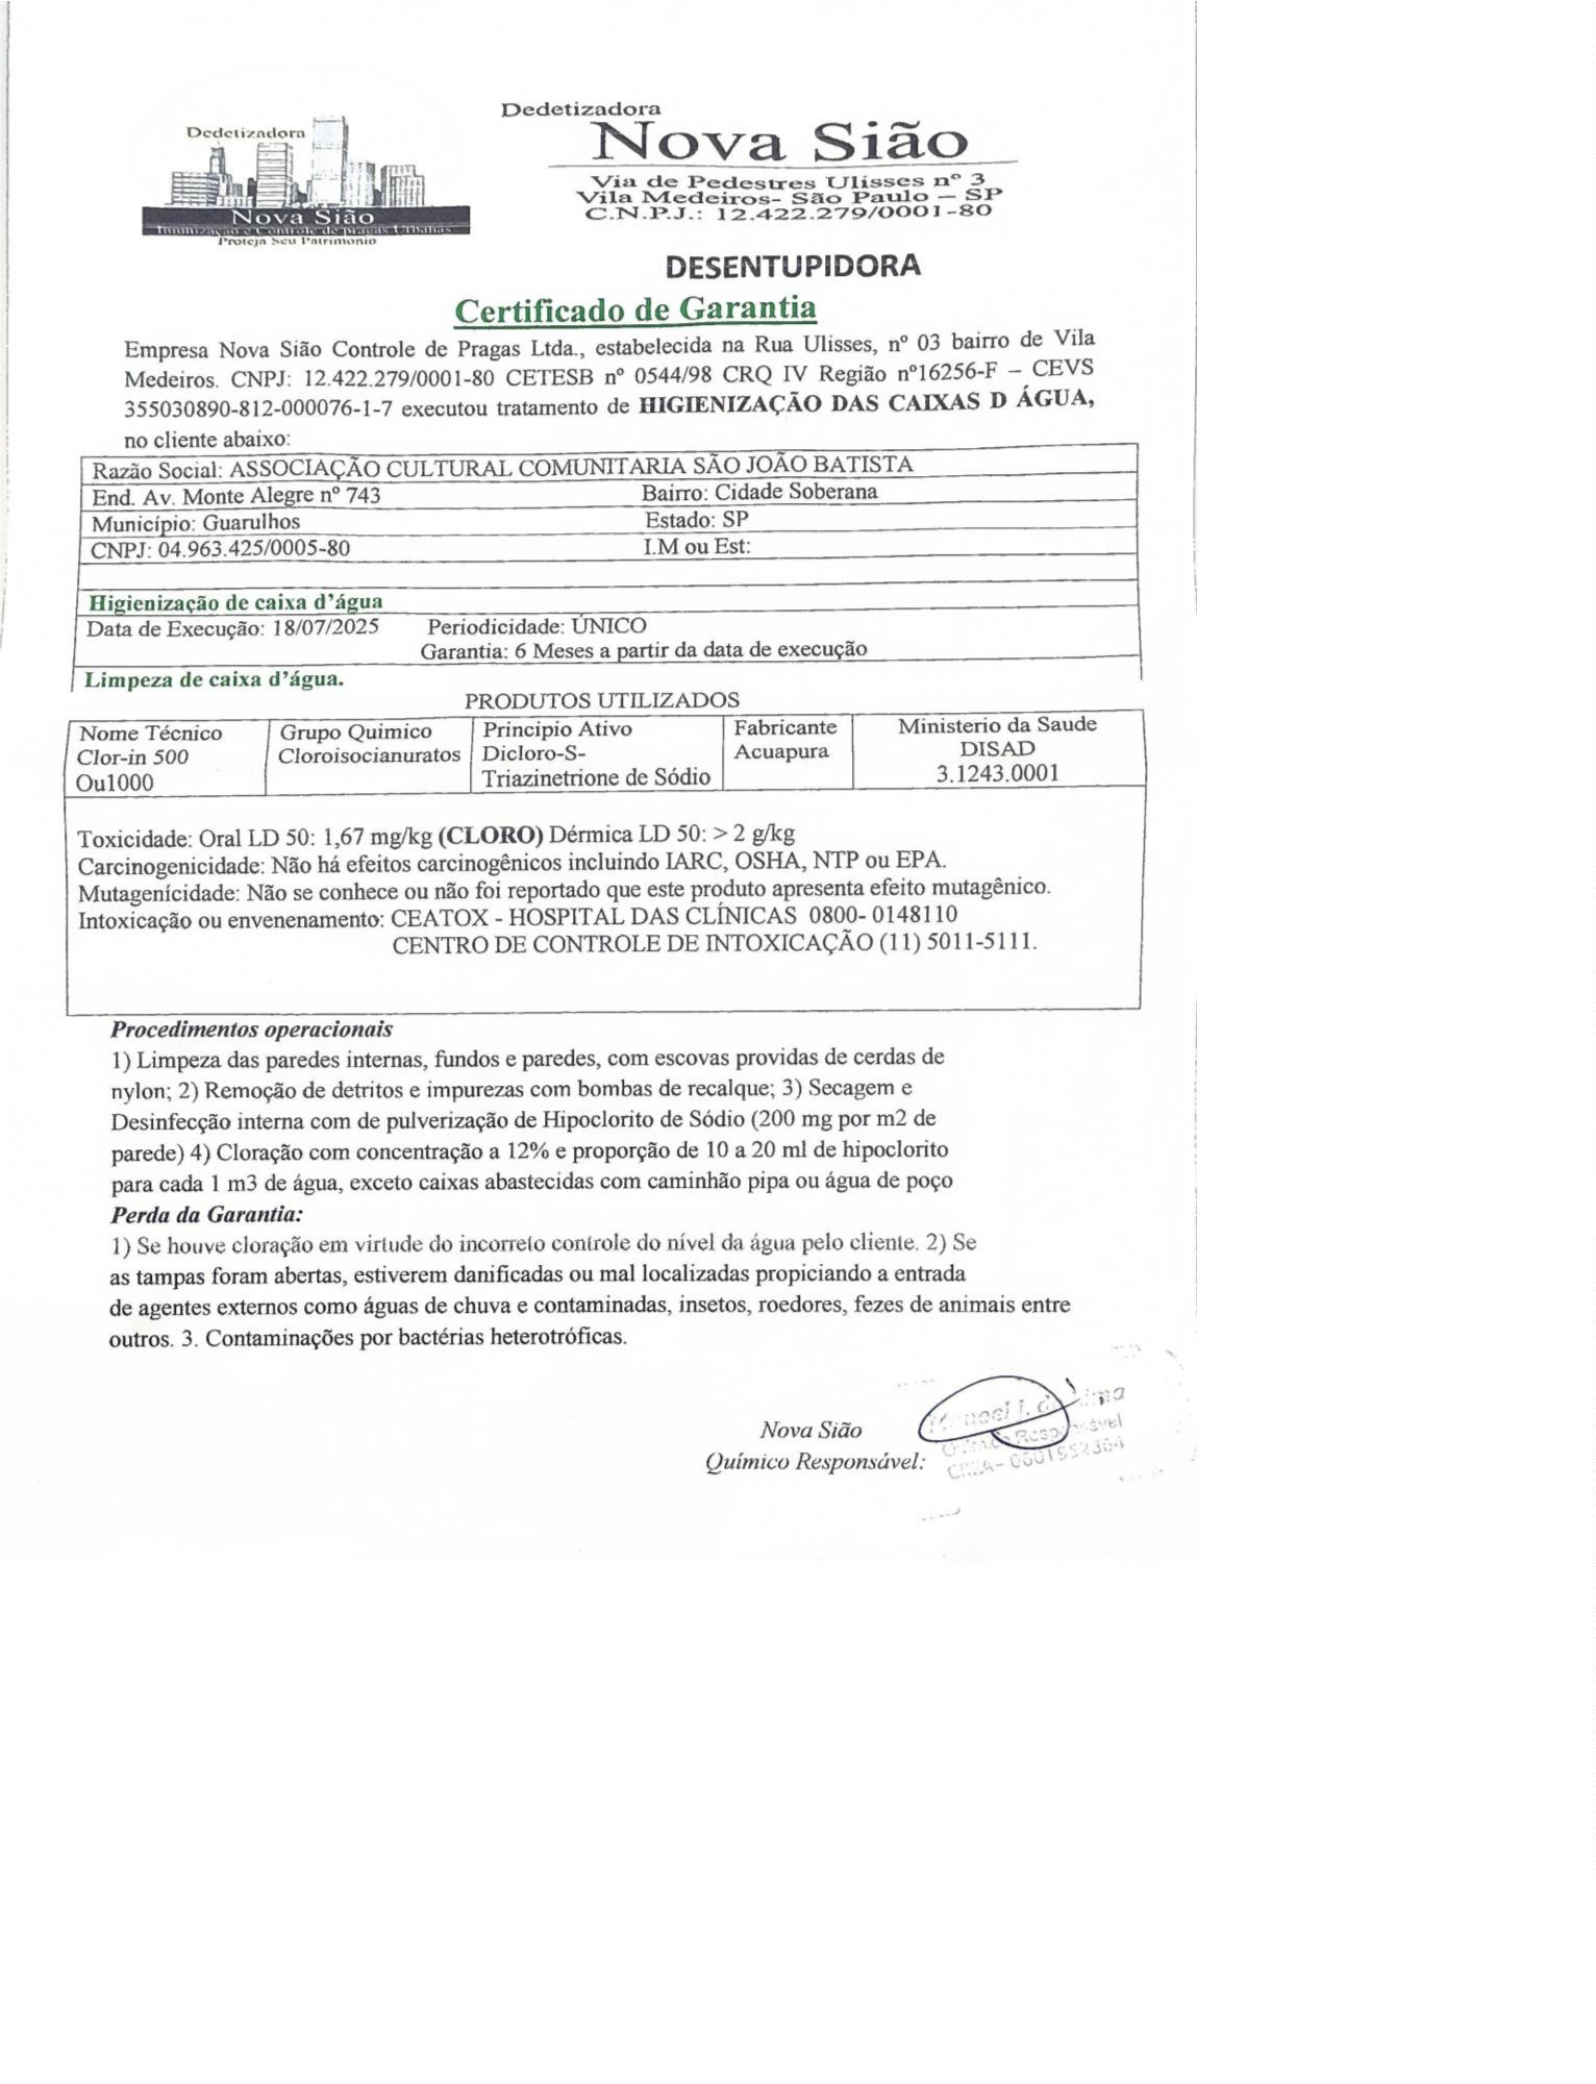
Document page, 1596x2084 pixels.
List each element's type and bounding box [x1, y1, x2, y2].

text_box [0, 1, 1596, 2083]
